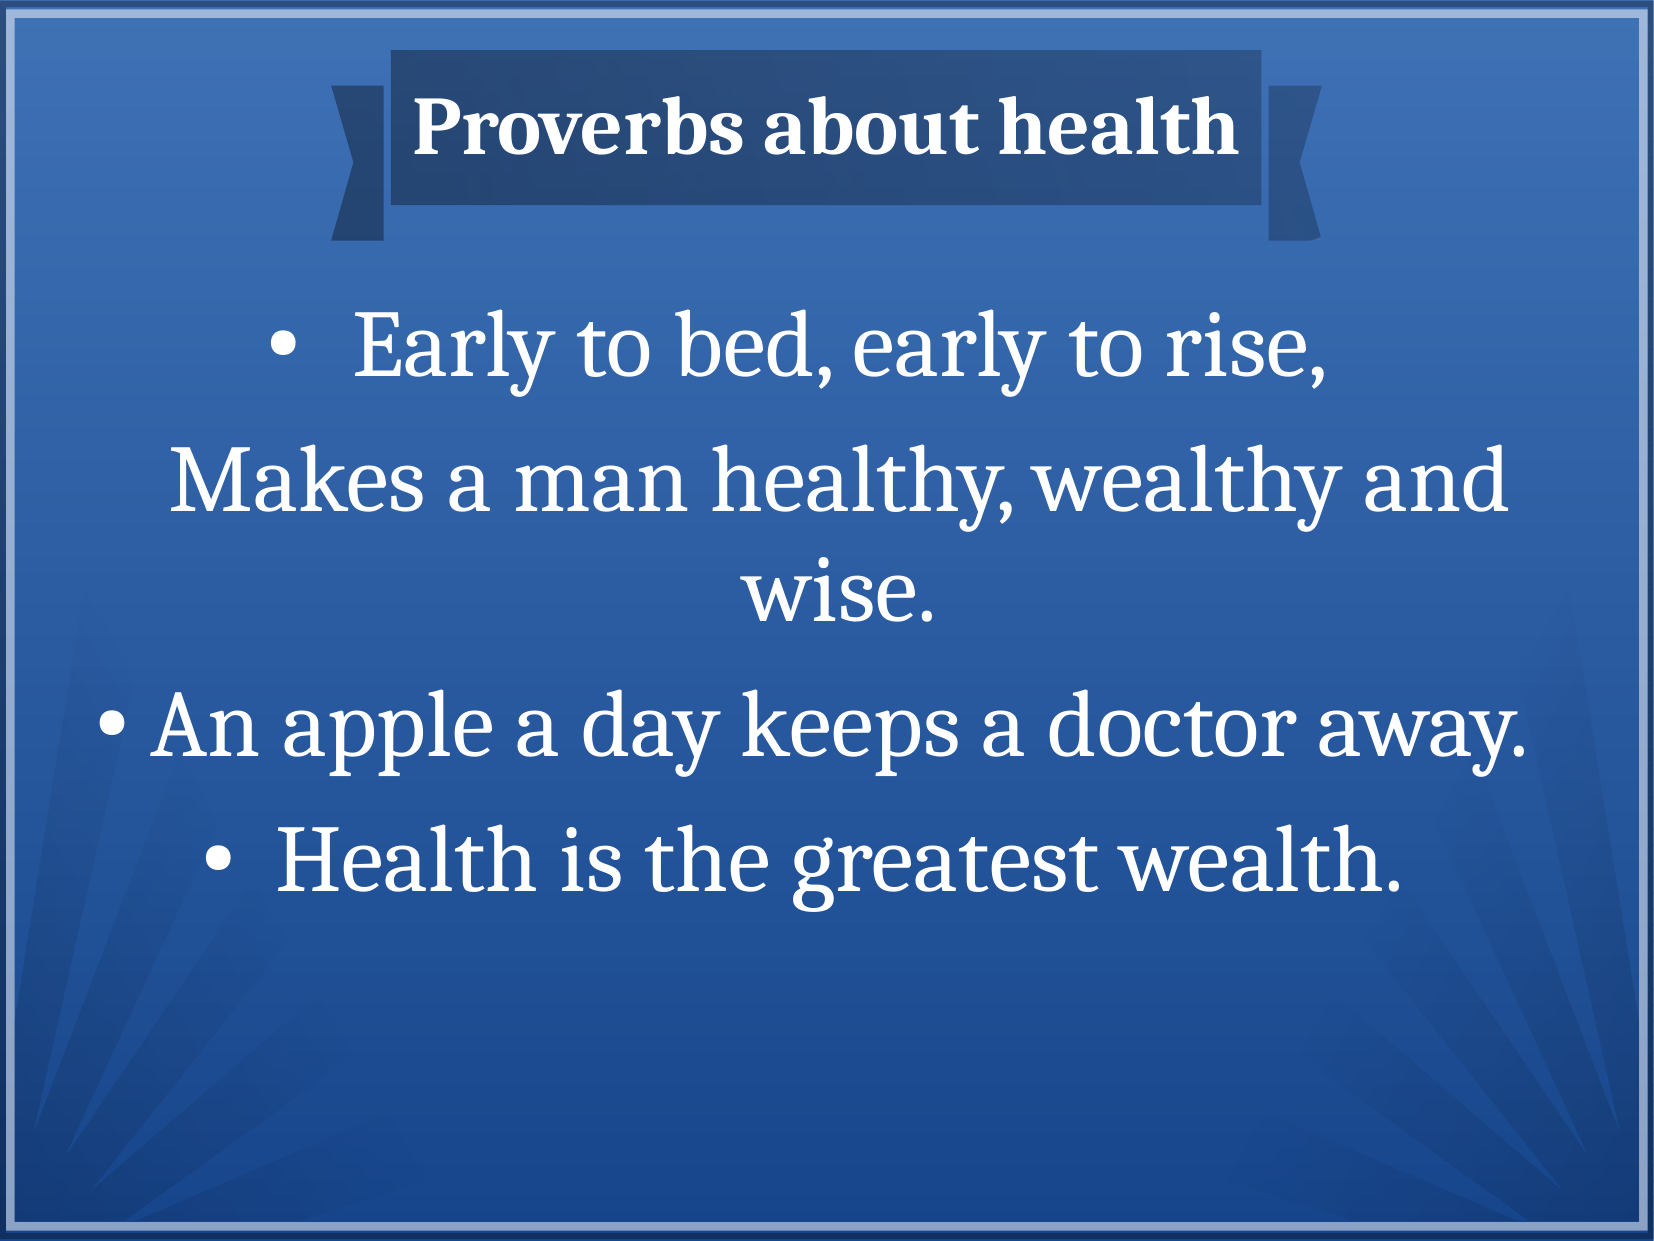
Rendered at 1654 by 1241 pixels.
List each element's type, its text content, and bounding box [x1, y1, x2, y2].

list Early to bed, early to rise, Makes a man healthy, wealthy and wise. An apple a day keeps a doctor away. Health is the greatest wealth. [82, 290, 1538, 1241]
title Proverbs about health [389, 49, 1264, 205]
